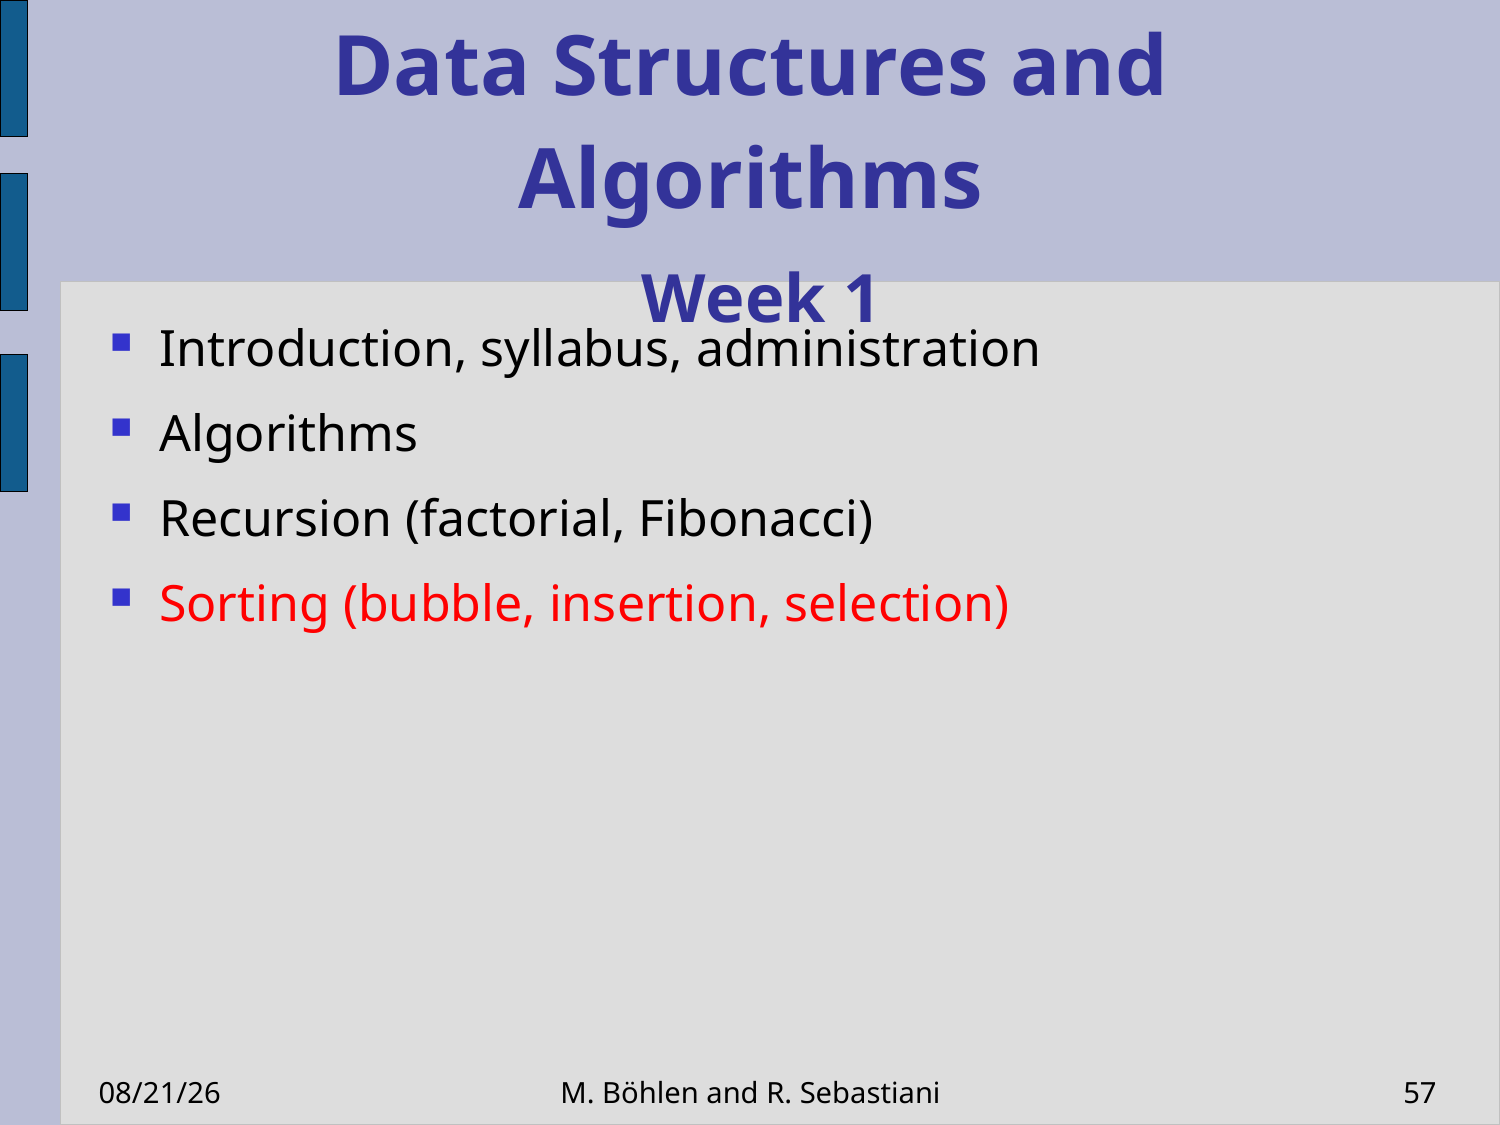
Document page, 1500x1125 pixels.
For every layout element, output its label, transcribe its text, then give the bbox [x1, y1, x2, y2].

list Introduction, syllabus, administration Algorithms Recursion (factorial, Fibonacci) Sorting (bubble, insertion, selection) [110, 312, 1392, 1022]
title Data Structures and Algorithms Week 1 [110, 68, 1392, 285]
